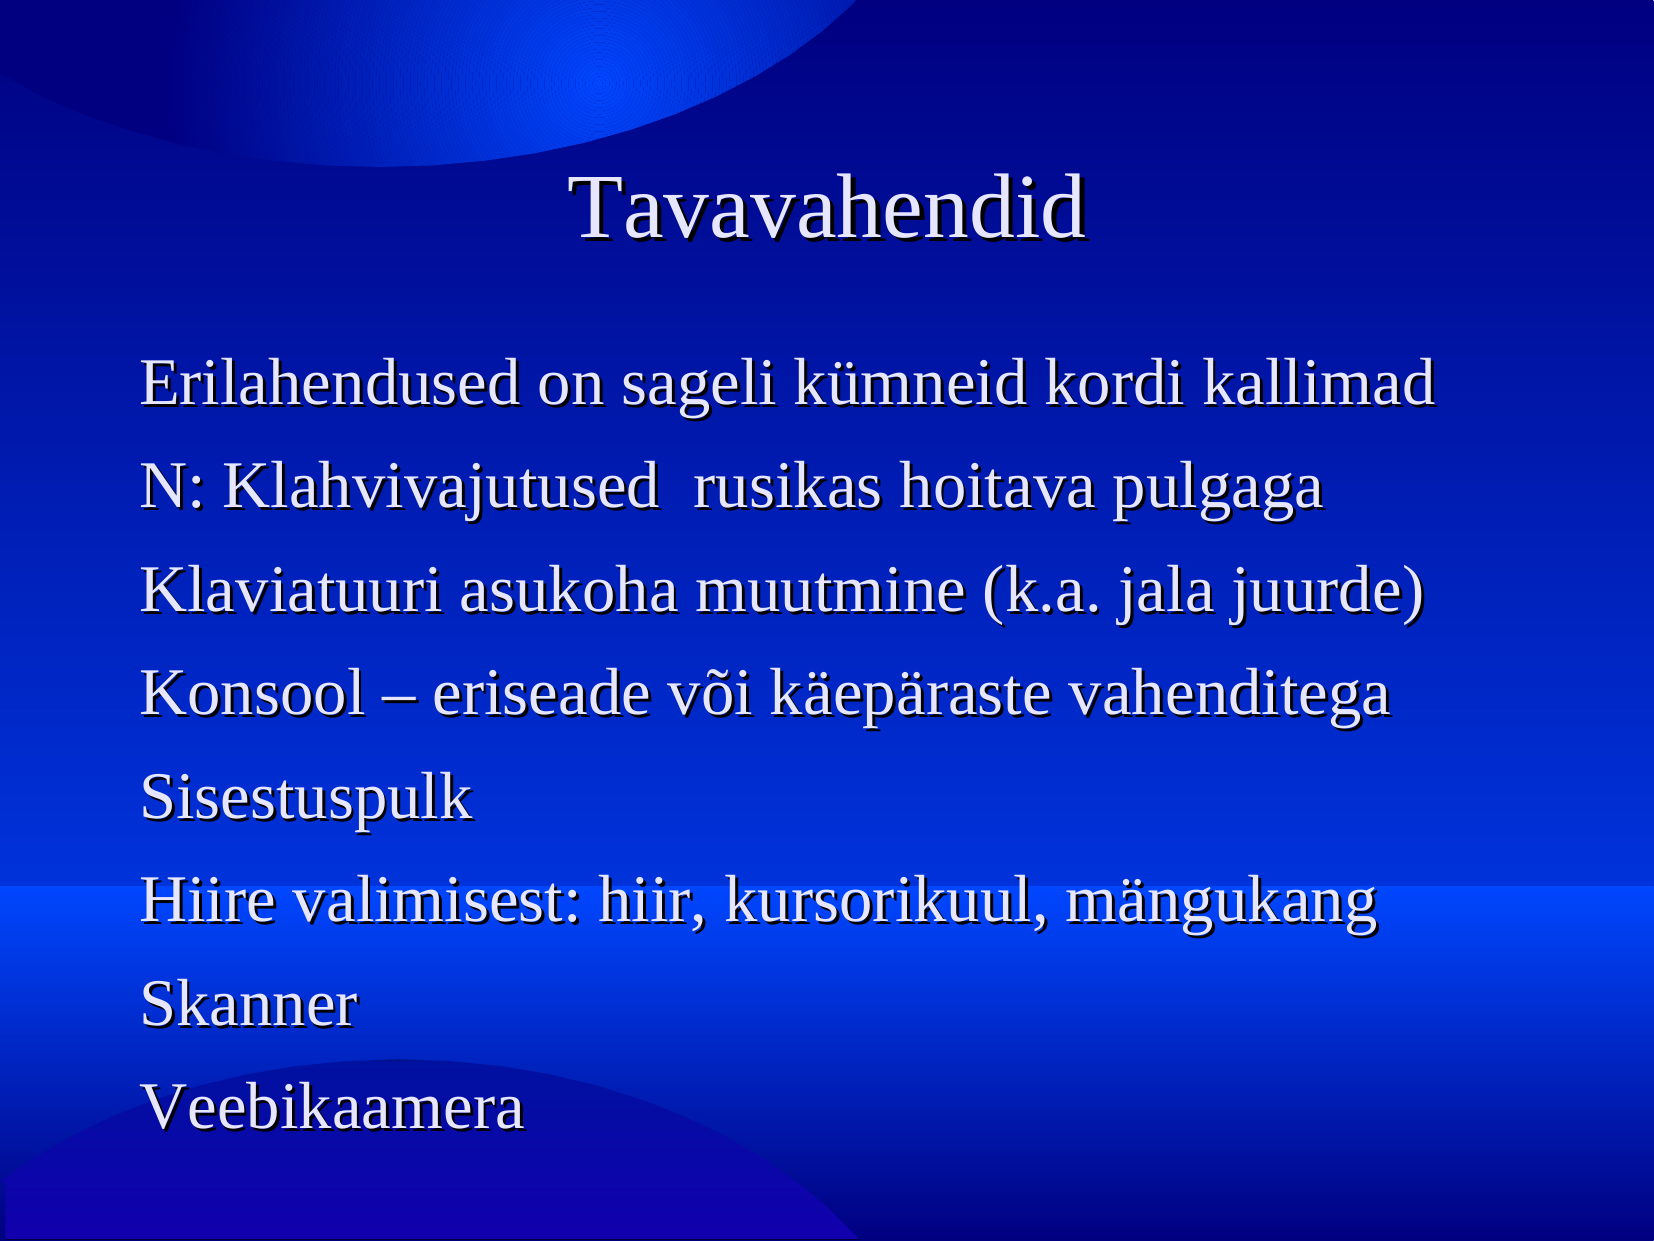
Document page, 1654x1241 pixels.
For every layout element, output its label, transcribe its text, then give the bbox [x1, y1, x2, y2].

title Tavavahendid [121, 102, 1534, 311]
list Erilahendused on sageli kümneid kordi kallimad N: Klahvivajutused rusikas hoitava pulgaga Klaviatuuri asukoha muutmine (k.a. jala juurde) Konsool – eriseade või käepäraste vahenditega Sisestuspulk Hiire valimisest: hiir, kursorikuul, mängukang Skanner Veebikaamera [121, 344, 1534, 1144]
